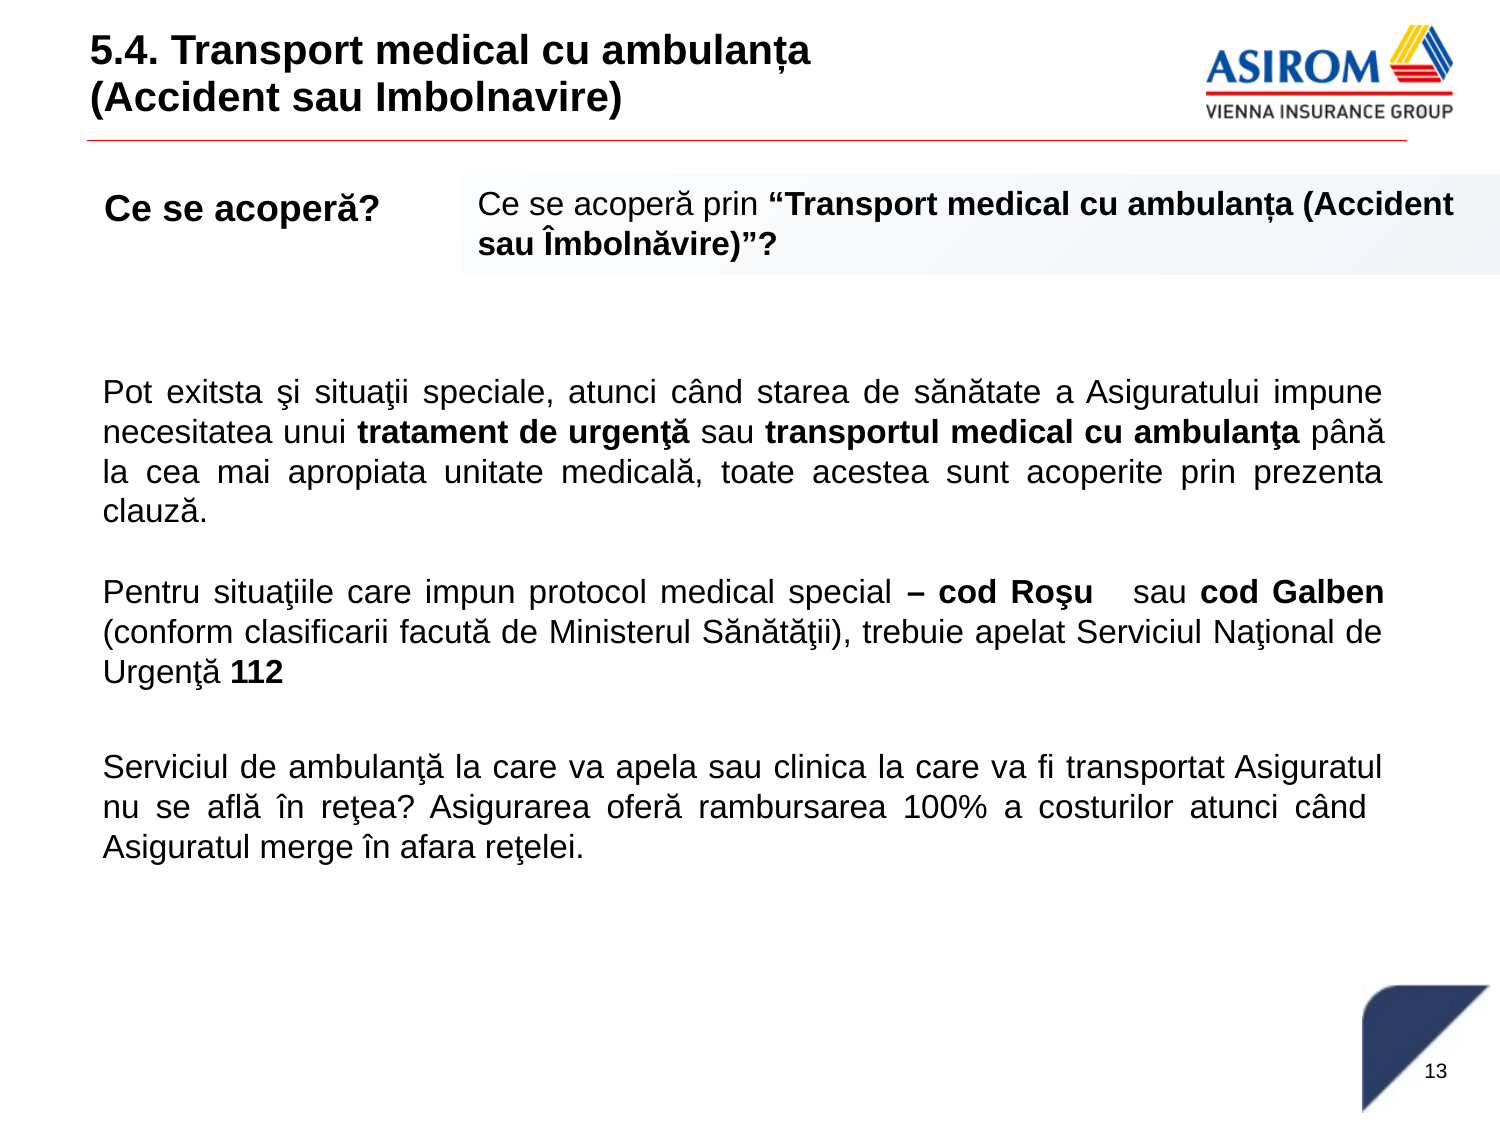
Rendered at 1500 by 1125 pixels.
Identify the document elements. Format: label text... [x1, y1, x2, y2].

text_box Pot exitsta şi situaţii speciale, atunci când starea de sănătate a Asiguratului impune necesitatea unui tratament de urgenţă sau transportul medical cu ambulanţa până la cea mai apropiata unitate medicală, toate acestea sunt acoperite prin prezenta clauză. [87, 362, 1400, 504]
picture [1206, 12, 1453, 134]
text_box Serviciul de ambulanţă la care va apela sau clinica la care va fi transportat Asiguratul nu se află în reţea? Asigurarea oferă rambursarea 100% a costurilor atunci când Asiguratul merge în afara reţelei. [87, 737, 1400, 875]
text_box 5.4. Transport medical cu ambulanța (Accident sau Imbolnavire) [75, 24, 1300, 128]
picture [1362, 984, 1490, 1113]
text_box Ce se acoperă? [89, 176, 396, 237]
text_box Ce se acoperă prin “Transport medical cu ambulanța (Accident sau Îmbolnăvire)”? [462, 174, 1500, 275]
text_box Pentru situaţiile care impun protocol medical special – cod Roşu sau cod Galben (conform clasificarii facută de Ministerul Sănătăţii), trebuie apelat Serviciul Naţional de Urgenţă 112 [87, 562, 1400, 688]
